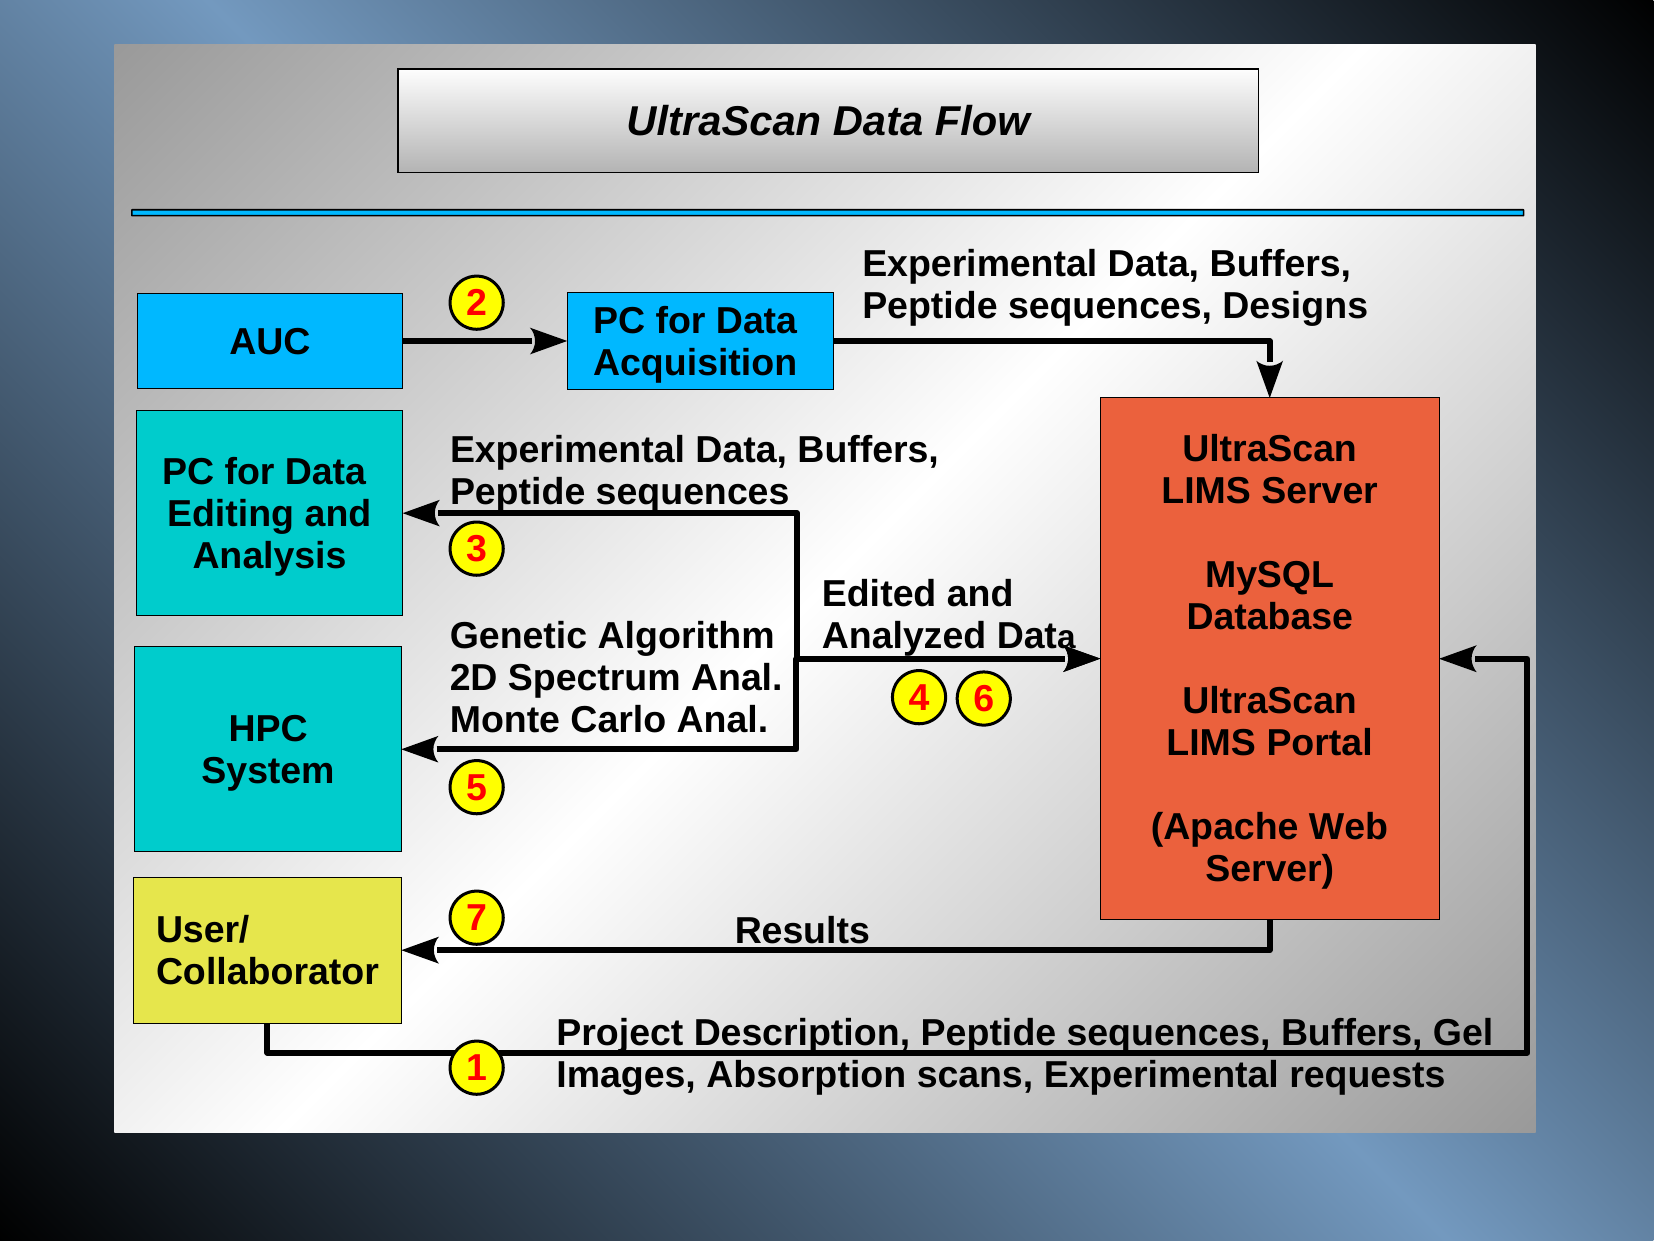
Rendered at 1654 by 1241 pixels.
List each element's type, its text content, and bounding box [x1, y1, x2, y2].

text_box 5 [450, 760, 504, 814]
text_box 2 [450, 276, 504, 330]
text_box Experimental Data, Buffers, Peptide sequences [448, 427, 941, 515]
text_box AUC [137, 293, 403, 389]
text_box [131, 209, 1524, 216]
text_box UltraScan Data Flow [397, 68, 1259, 173]
text_box UltraScan LIMS Server MySQL Database UltraScan LIMS Portal (Apache Web Server) [1100, 397, 1440, 920]
text_box PC for Data Acquisition [567, 292, 834, 390]
text_box Project Description, Peptide sequences, Buffers, Gel Images, Absorption scans, Experimental requests [555, 1009, 1514, 1097]
text_box 1 [450, 1041, 504, 1095]
text_box Genetic Algorithm 2D Spectrum Anal. Monte Carlo Anal. [448, 612, 784, 742]
text_box Edited and Analyzed Data [820, 571, 1076, 659]
text_box HPC System [134, 646, 402, 852]
text_box User/ Collaborator [133, 877, 402, 1024]
text_box PC for Data Editing and Analysis [136, 410, 403, 616]
text_box Experimental Data, Buffers, Peptide sequences, Designs [860, 240, 1371, 328]
text_box 7 [450, 891, 504, 945]
text_box Results [733, 953, 925, 964]
text_box 4 [892, 670, 946, 724]
text_box 3 [450, 522, 504, 576]
text_box 6 [957, 671, 1011, 726]
text_box Results [733, 907, 925, 947]
